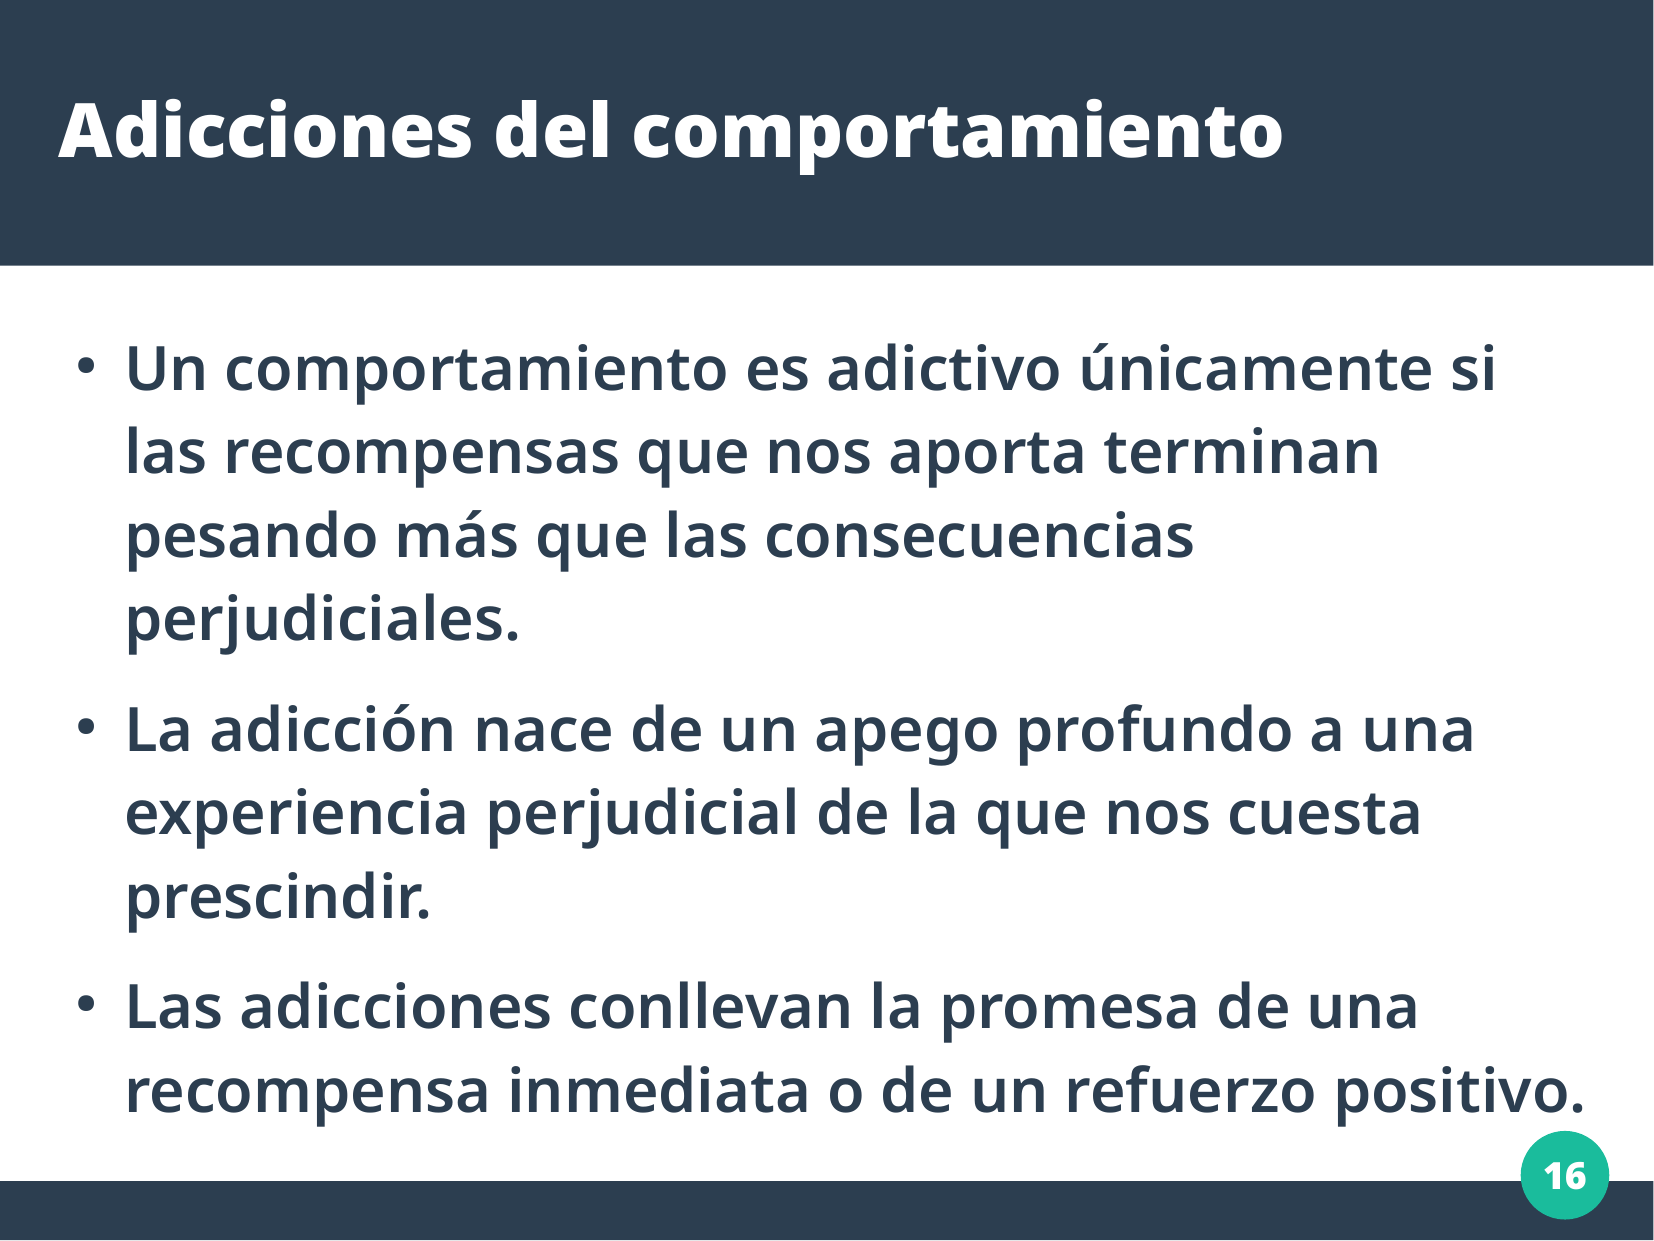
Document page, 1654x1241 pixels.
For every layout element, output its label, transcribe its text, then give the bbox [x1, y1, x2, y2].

list Un comportamiento es adictivo únicamente si las recompensas que nos aporta terminan pesando más que las consecuencias perjudiciales. La adicción nace de un apego profundo a una experiencia perjudicial de la que nos cuesta prescindir. Las adicciones conllevan la promesa de una recompensa inmediata o de un refuerzo positivo. [59, 324, 1595, 1152]
title Adicciones del comportamiento [59, 49, 1595, 207]
